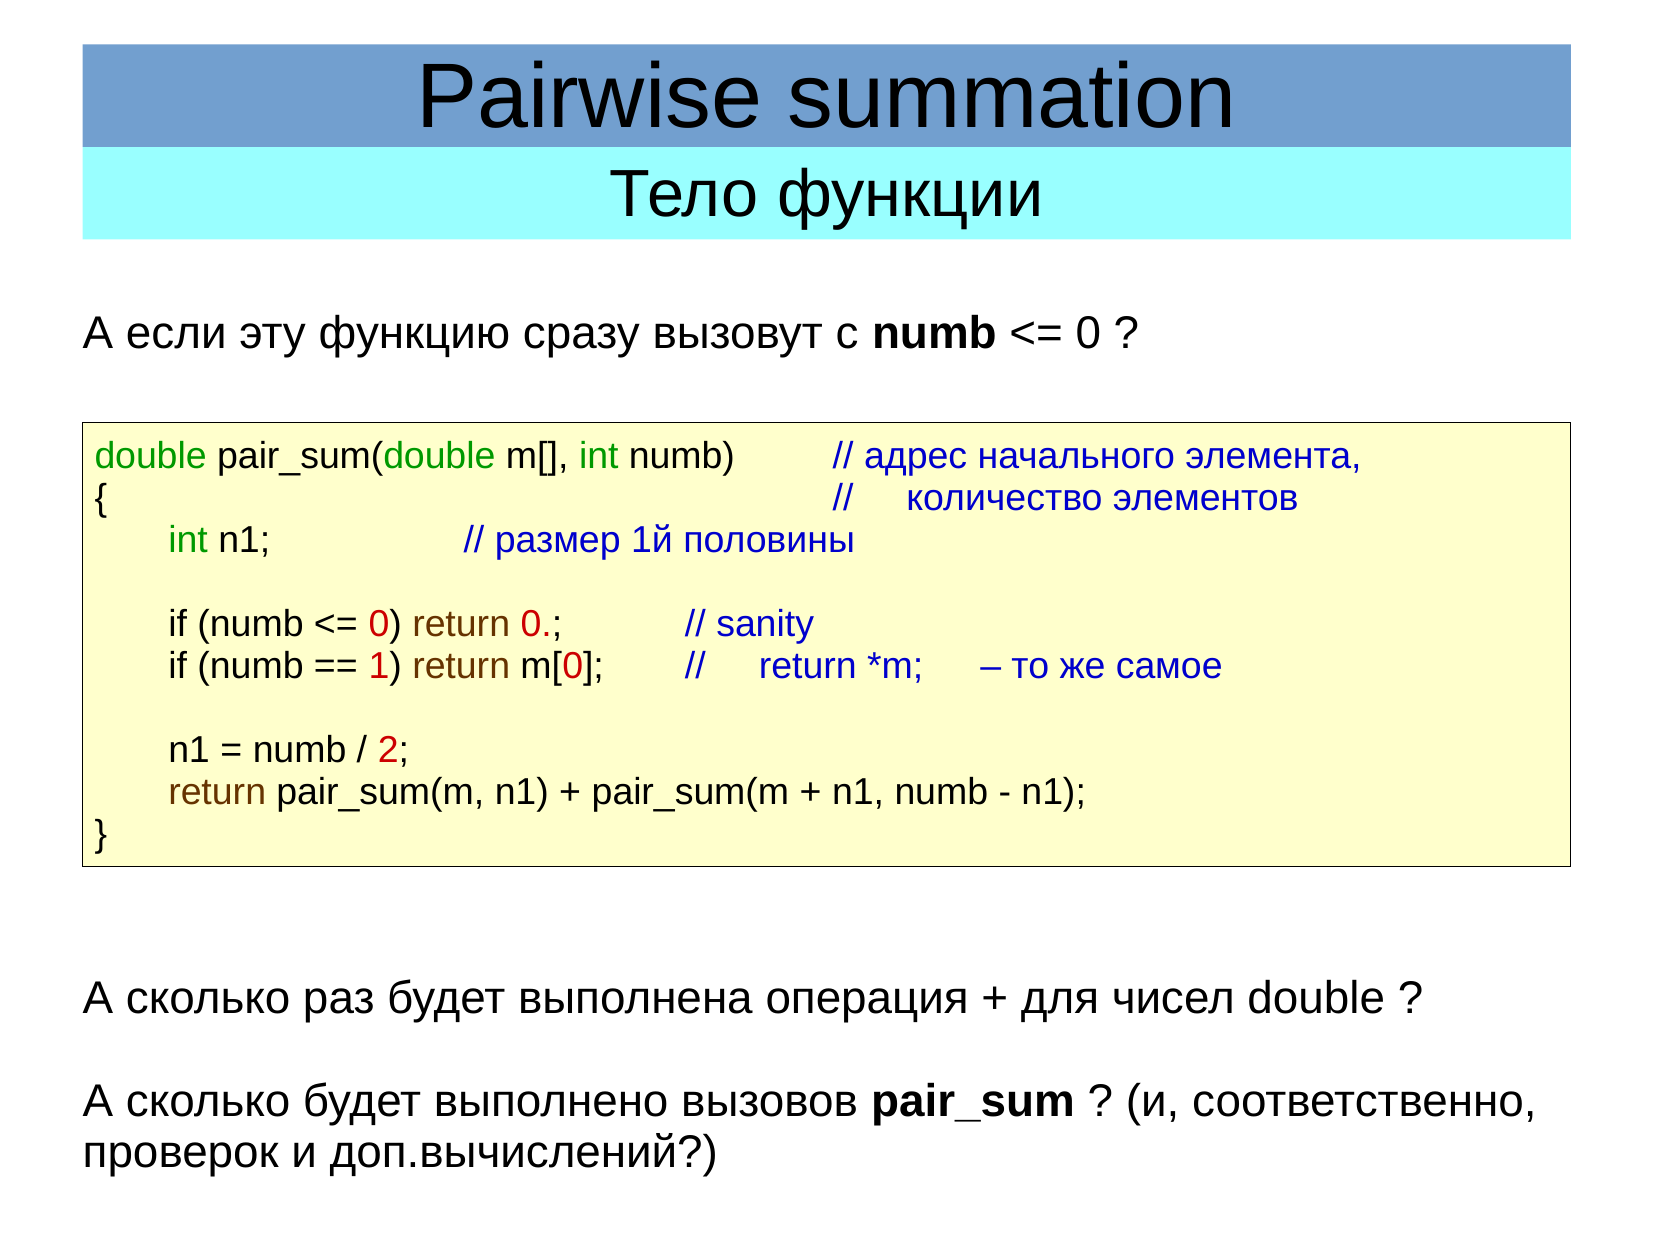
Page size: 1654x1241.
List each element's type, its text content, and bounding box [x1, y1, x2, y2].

text_box double pair_sum(double m[], int numb) // адрес начального элемента, { // количество элементов int n1; // размер 1й половины if (numb <= 0) return 0.; // sanity if (numb == 1) return m[0]; // return *m; – то же самое n1 = numb / 2; return pair_sum(m, n1) + pair_sum(m + n1, numb - n1); } [82, 422, 1571, 867]
subtitle А сколько раз будет выполнена операция + для чисел double ? А сколько будет выполнено вызовов pair_sum ? (и, соответственно, проверок и доп.вычислений?) [82, 972, 1571, 1178]
title Тело функции [82, 147, 1571, 240]
text_box А если эту функцию сразу вызовут с numb <= 0 ? [82, 307, 1571, 359]
title Pairwise summation [82, 44, 1571, 147]
